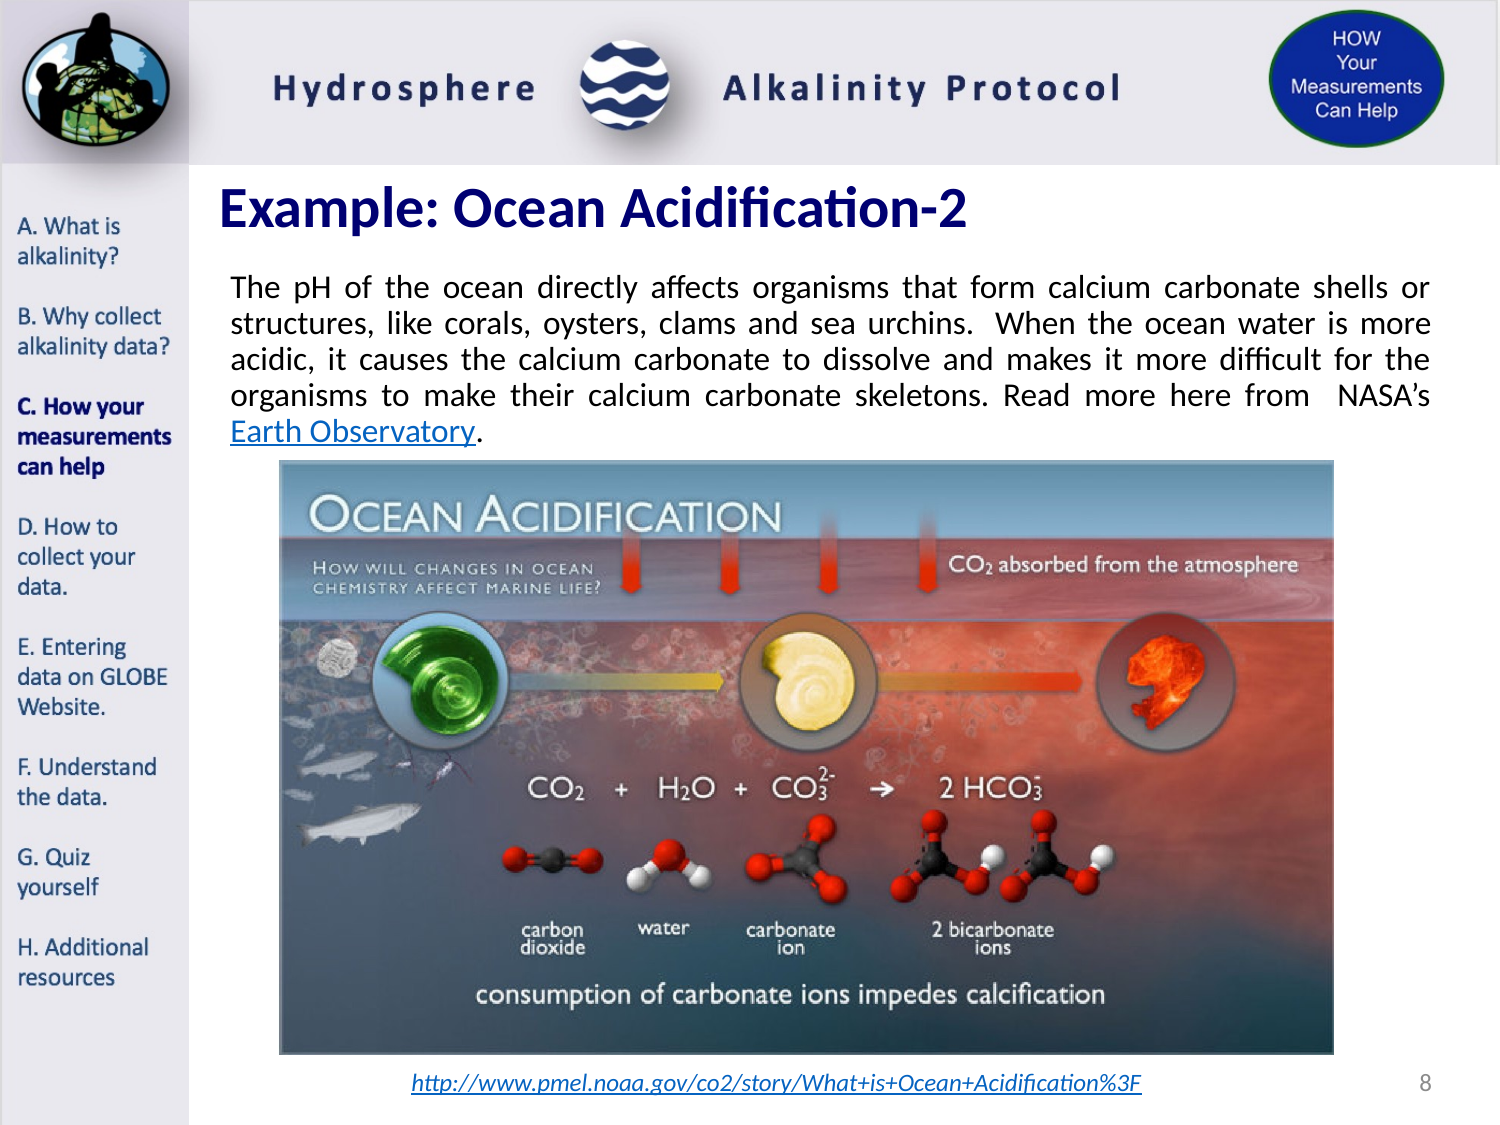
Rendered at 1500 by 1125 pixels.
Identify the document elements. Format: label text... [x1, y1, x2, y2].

text_box http://www.pmel.noaa.gov/co2/story/What+is+Ocean+Acidification%3F [396, 1059, 1216, 1125]
title Example: Ocean Acidification-2 [204, 123, 1408, 295]
picture [0, 0, 1500, 1125]
picture [278, 460, 1334, 1055]
text_box The pH of the ocean directly affects organisms that form calcium carbonate shells or structures, like corals, oysters, clams and sea urchins. When the ocean water is more acidic, it causes the calcium carbonate to dissolve and makes it more difficult for the organisms to make their calcium carbonate skeletons. Read more here from NASA’s Earth Observatory. [215, 262, 1448, 1052]
slide_number <number> [1109, 1052, 1448, 1112]
